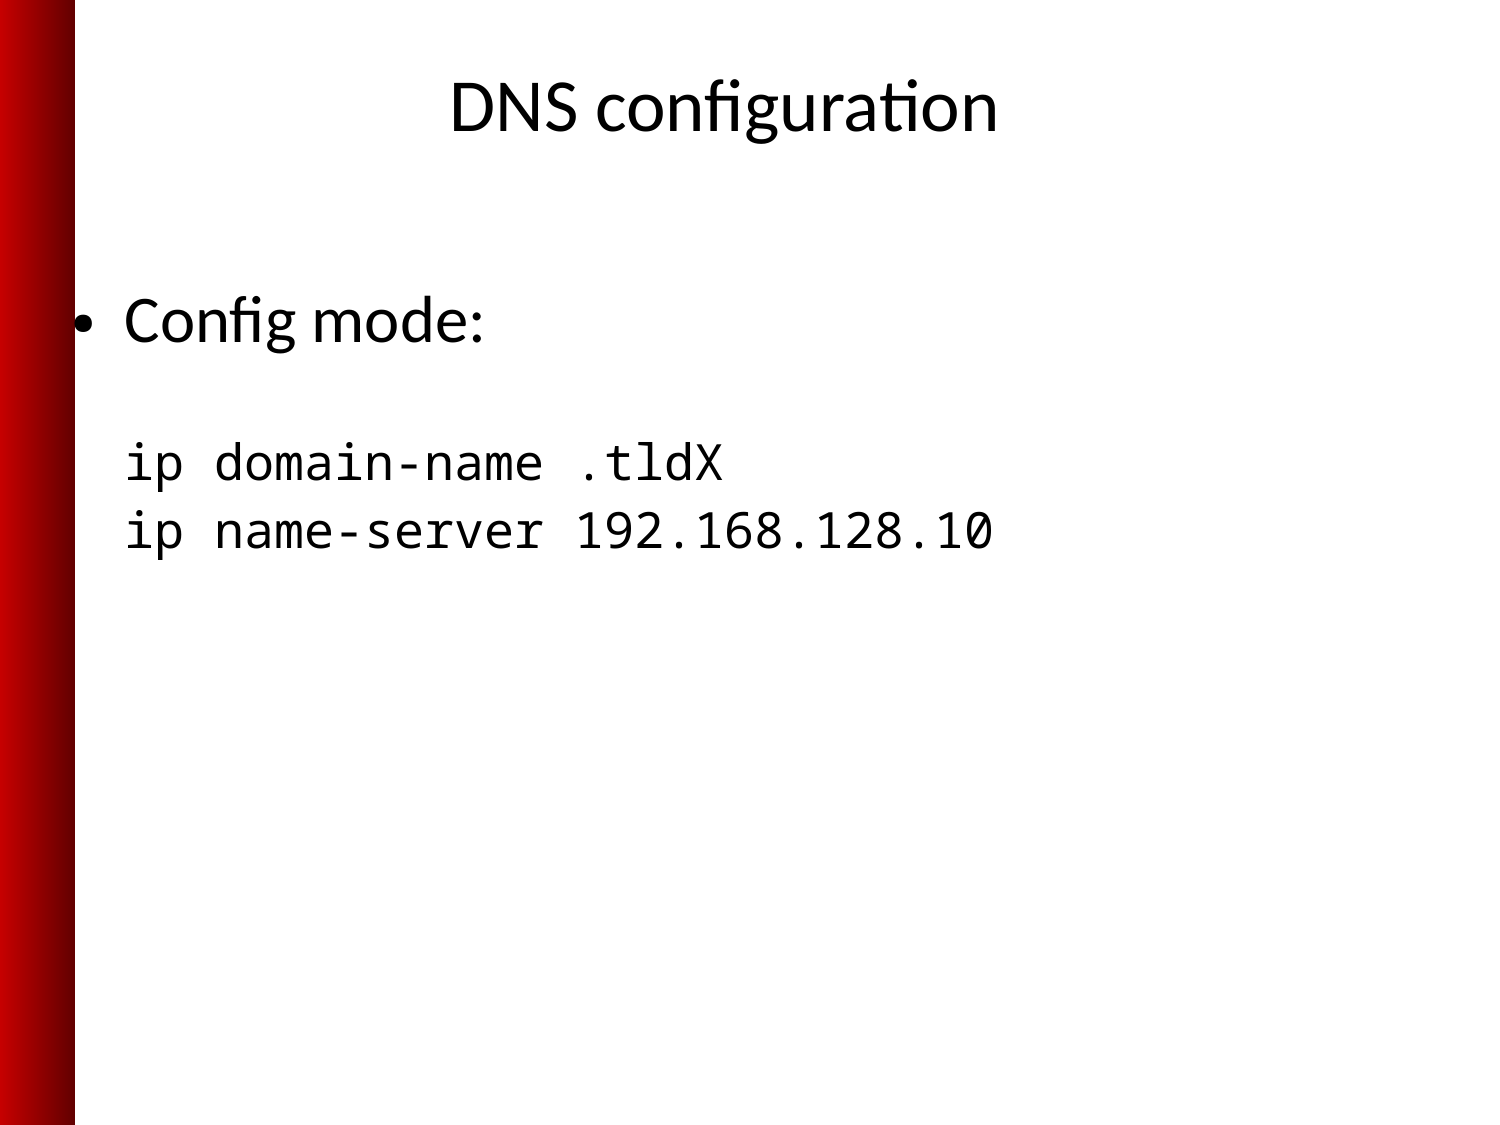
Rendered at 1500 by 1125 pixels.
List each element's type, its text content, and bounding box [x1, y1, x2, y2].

title DNS configuration [99, 24, 1350, 200]
list Config mode: ip domain-name .tldX ip name-server 192.168.128.10 [53, 292, 1446, 1013]
